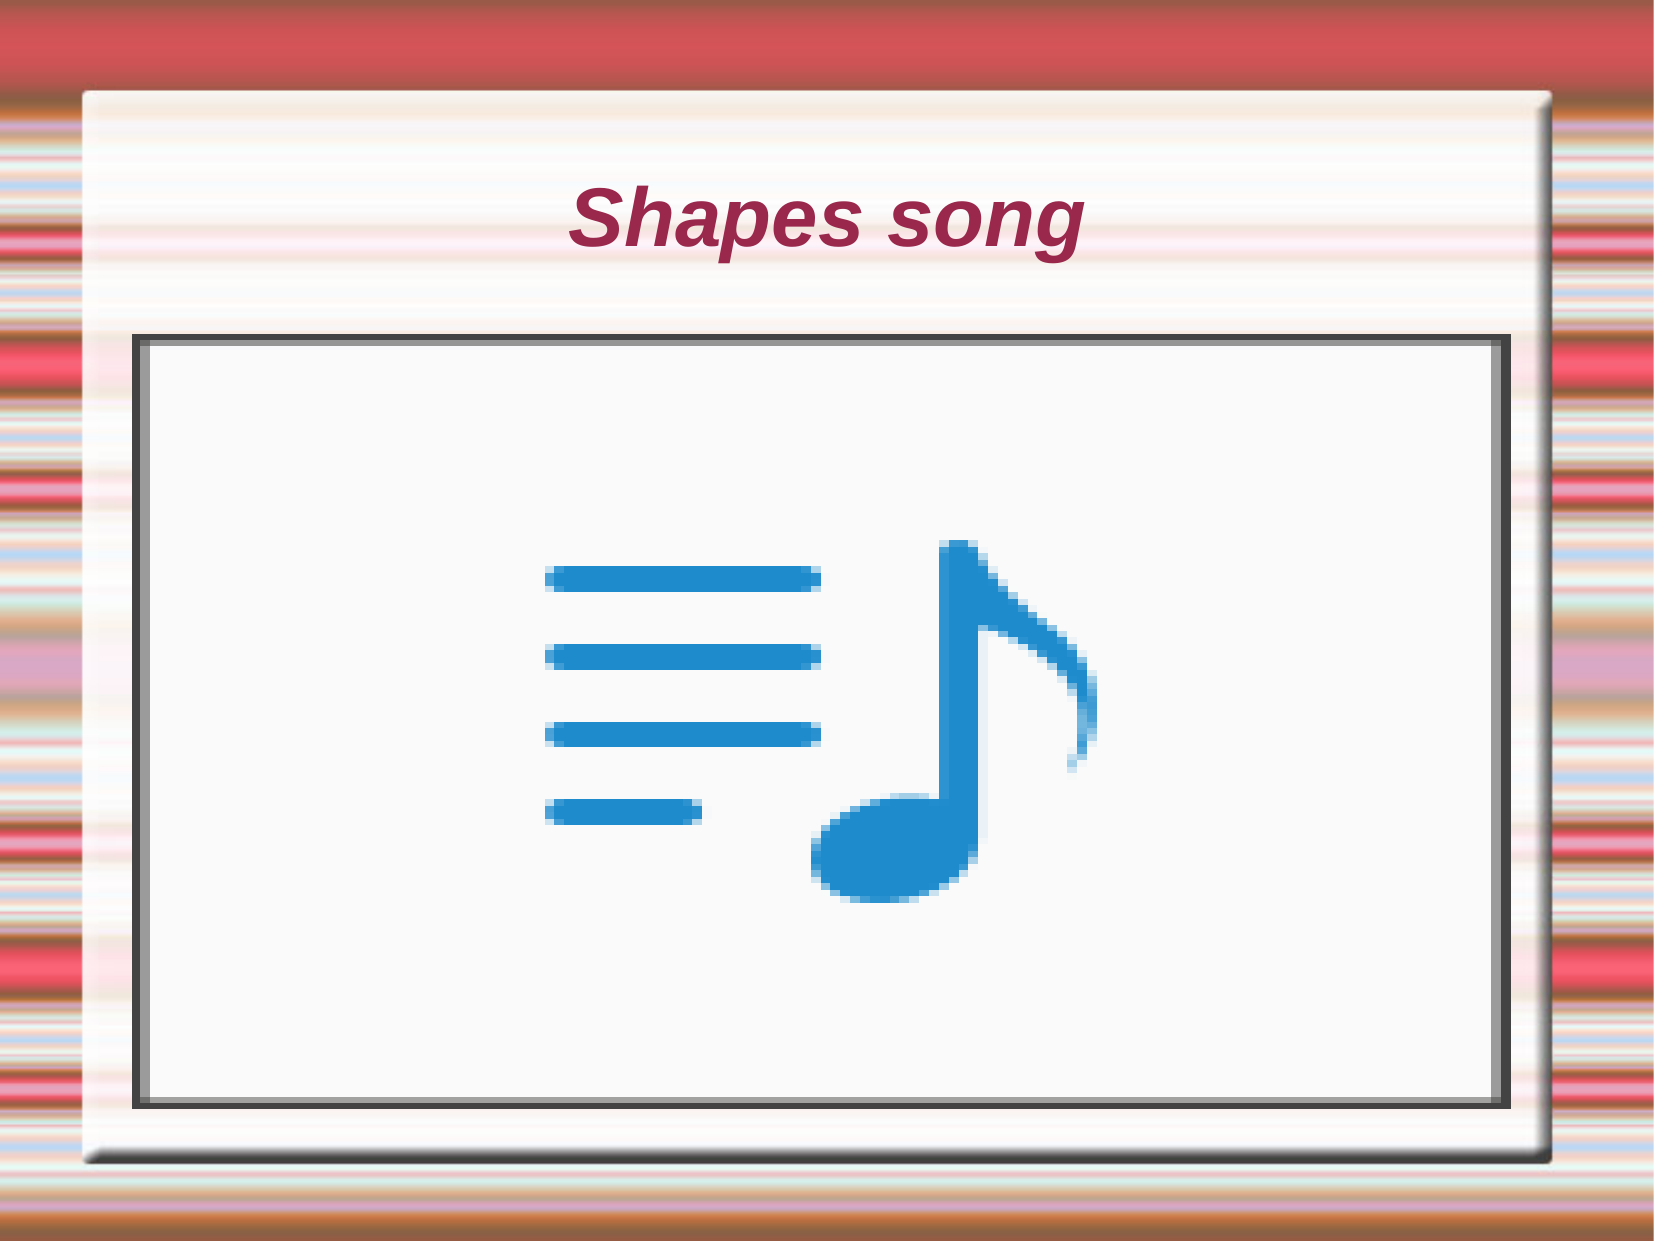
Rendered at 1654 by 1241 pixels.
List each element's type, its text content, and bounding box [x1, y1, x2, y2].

title Shapes song [121, 114, 1534, 322]
text_box [130, 333, 1512, 1111]
picture [0, 0, 1654, 1241]
